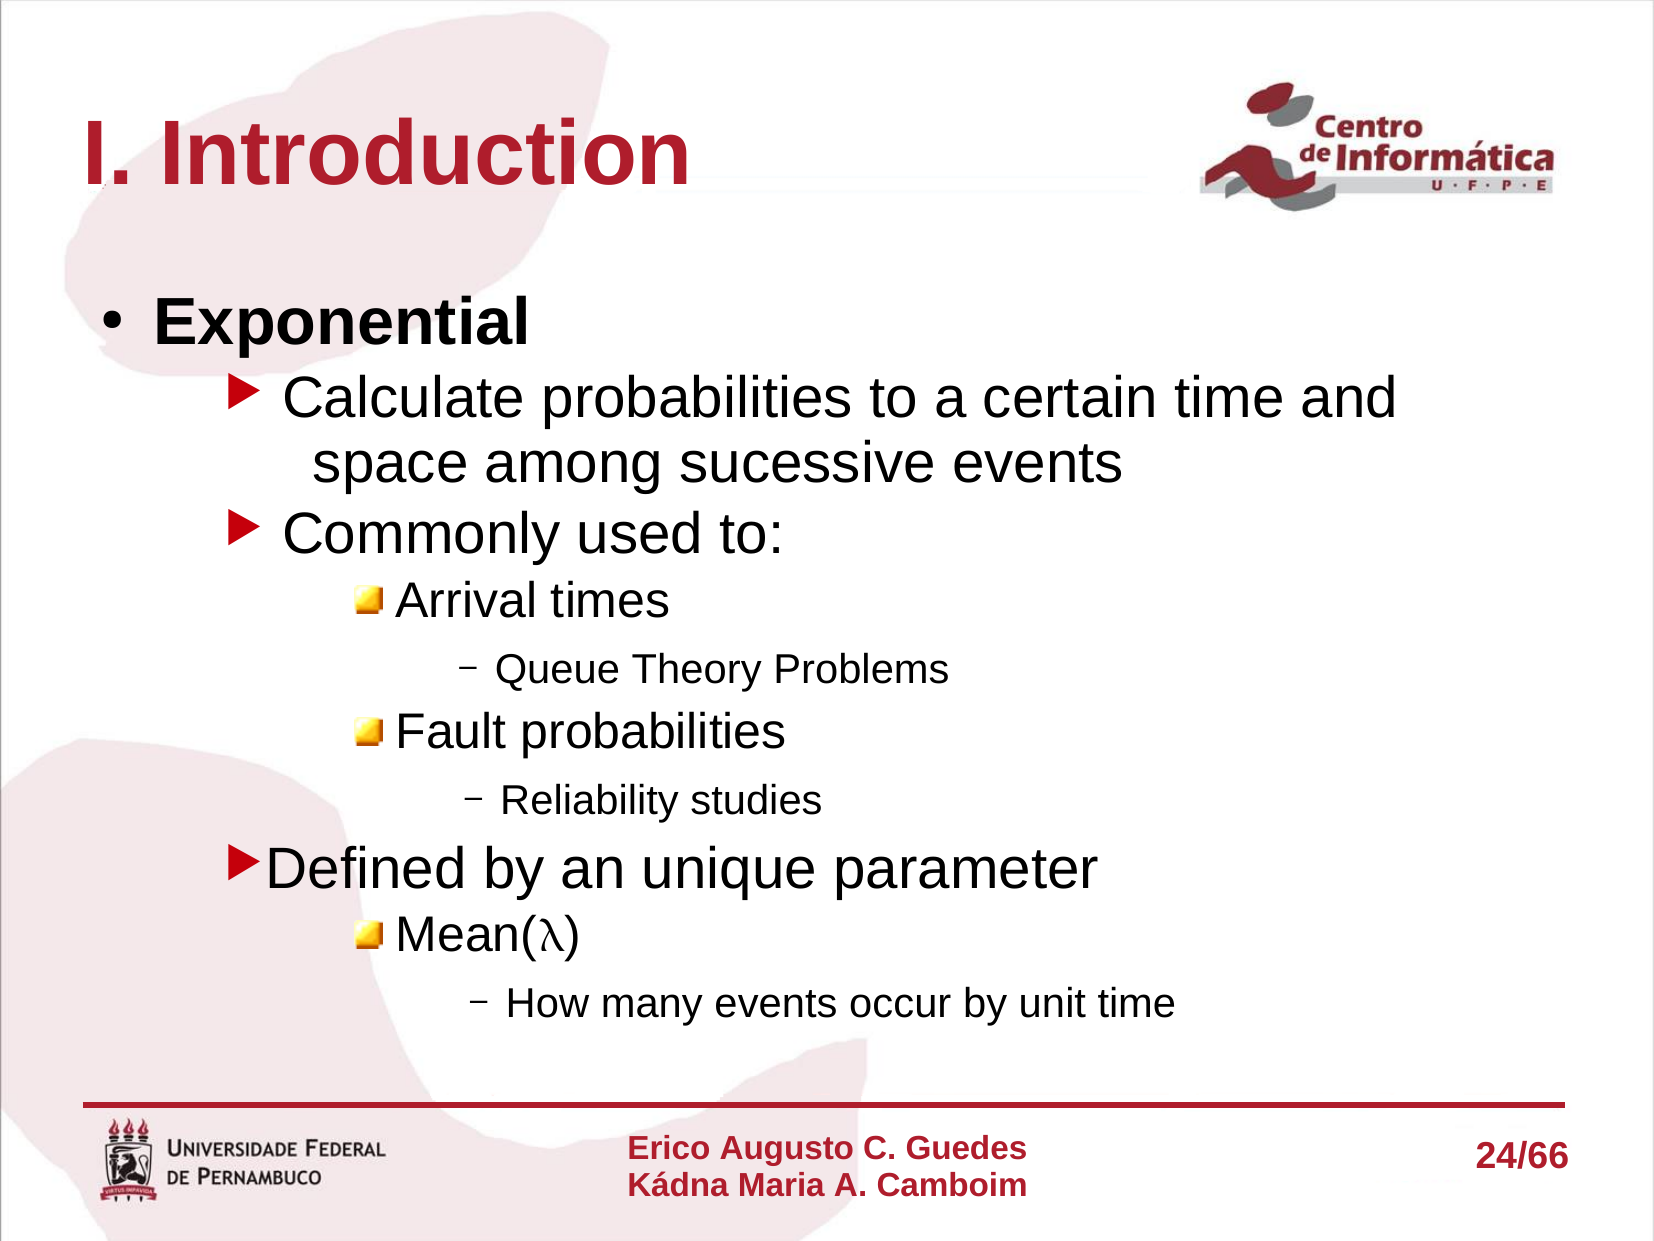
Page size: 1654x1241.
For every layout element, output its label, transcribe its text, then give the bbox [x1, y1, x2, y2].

title I. Introduction [82, 56, 1571, 250]
picture [0, 0, 1654, 1241]
list Exponential Calculate probabilities to a certain time and space among sucessive events Commonly used to: Arrival times Queue Theory Problems Fault probabilities Reliability studies Defined by an unique parameter Mean() How many events occur by unit time [82, 284, 1571, 1103]
